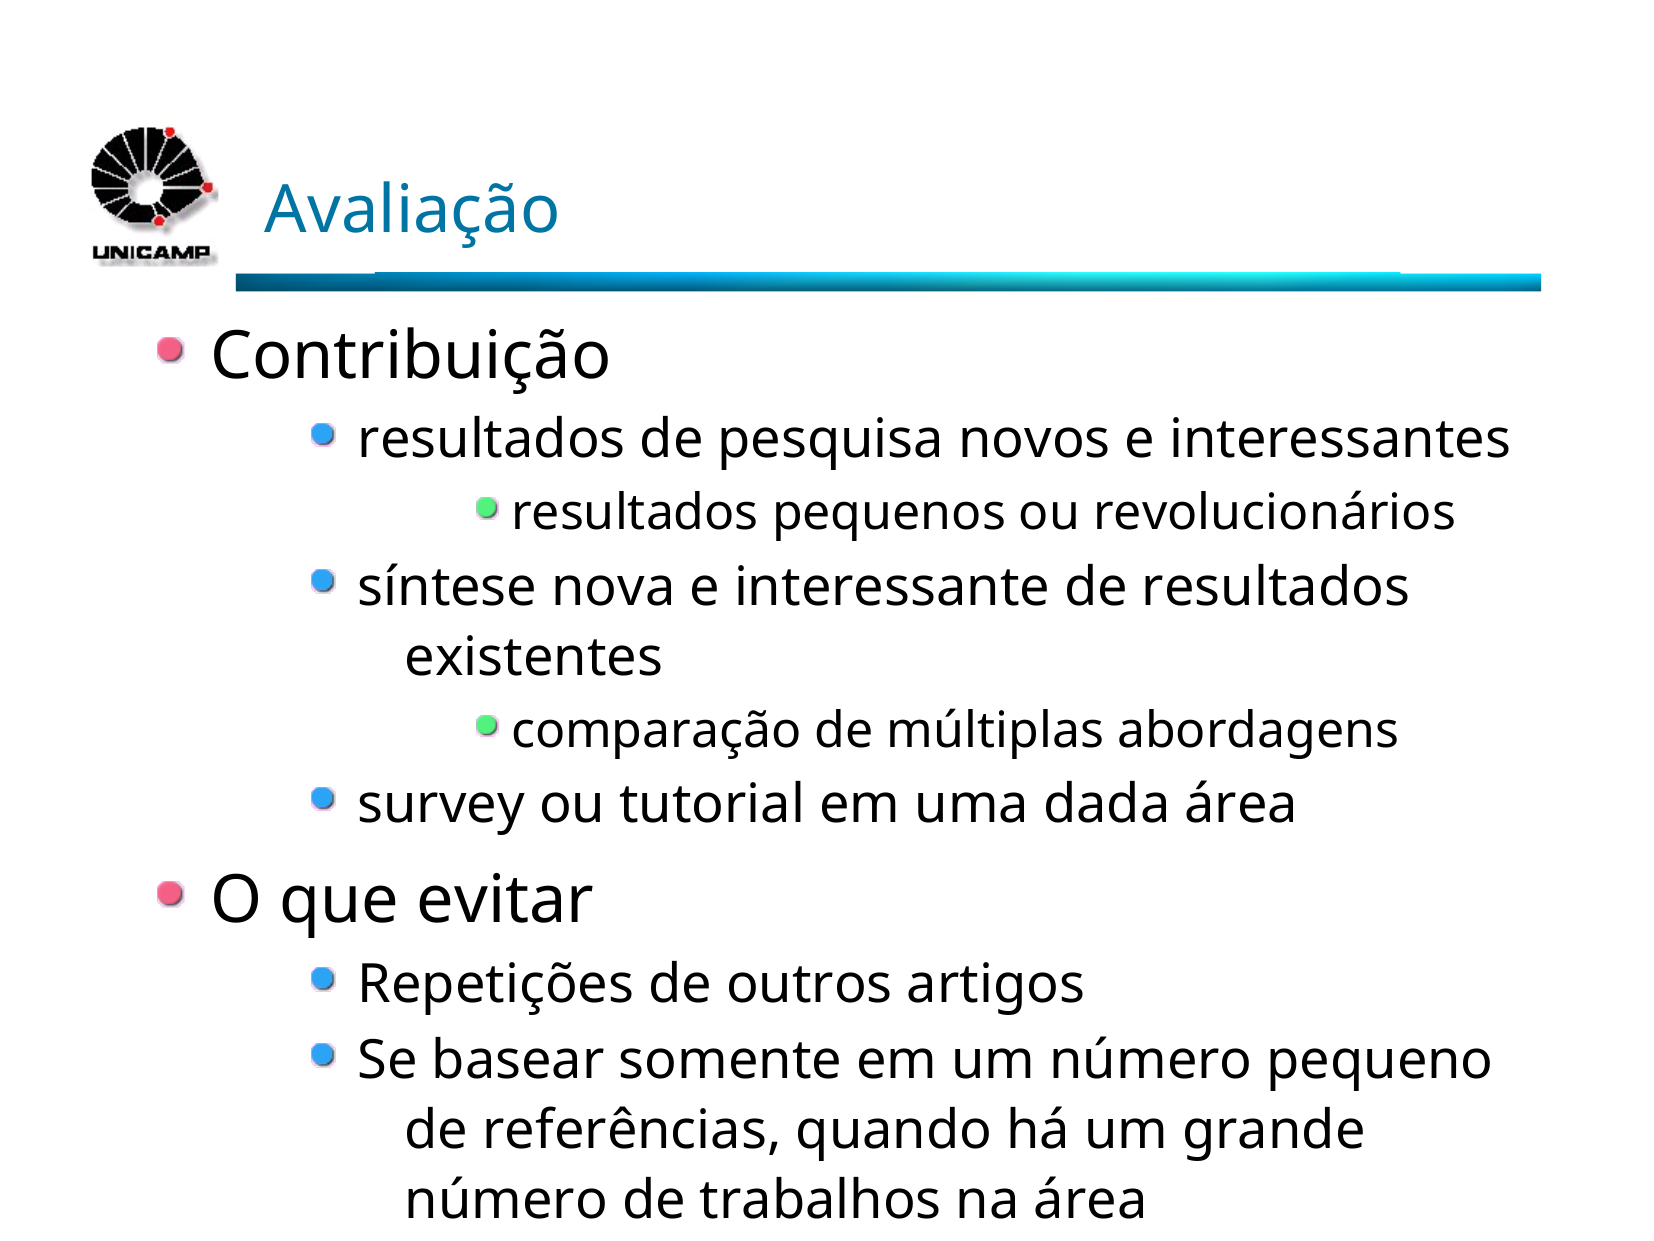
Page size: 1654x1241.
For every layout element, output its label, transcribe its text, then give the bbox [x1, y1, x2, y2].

list Contribuição resultados de pesquisa novos e interessantes resultados pequenos ou revolucionários síntese nova e interessante de resultados existentes comparação de múltiplas abordagens survey ou tutorial em uma dada área O que evitar Repetições de outros artigos Se basear somente em um número pequeno de referências, quando há um grande número de trabalhos na área Boas idéias, mas com uma redação capenga [121, 309, 1534, 1182]
picture [125, 272, 1654, 295]
title Avaliação [264, 42, 1534, 250]
